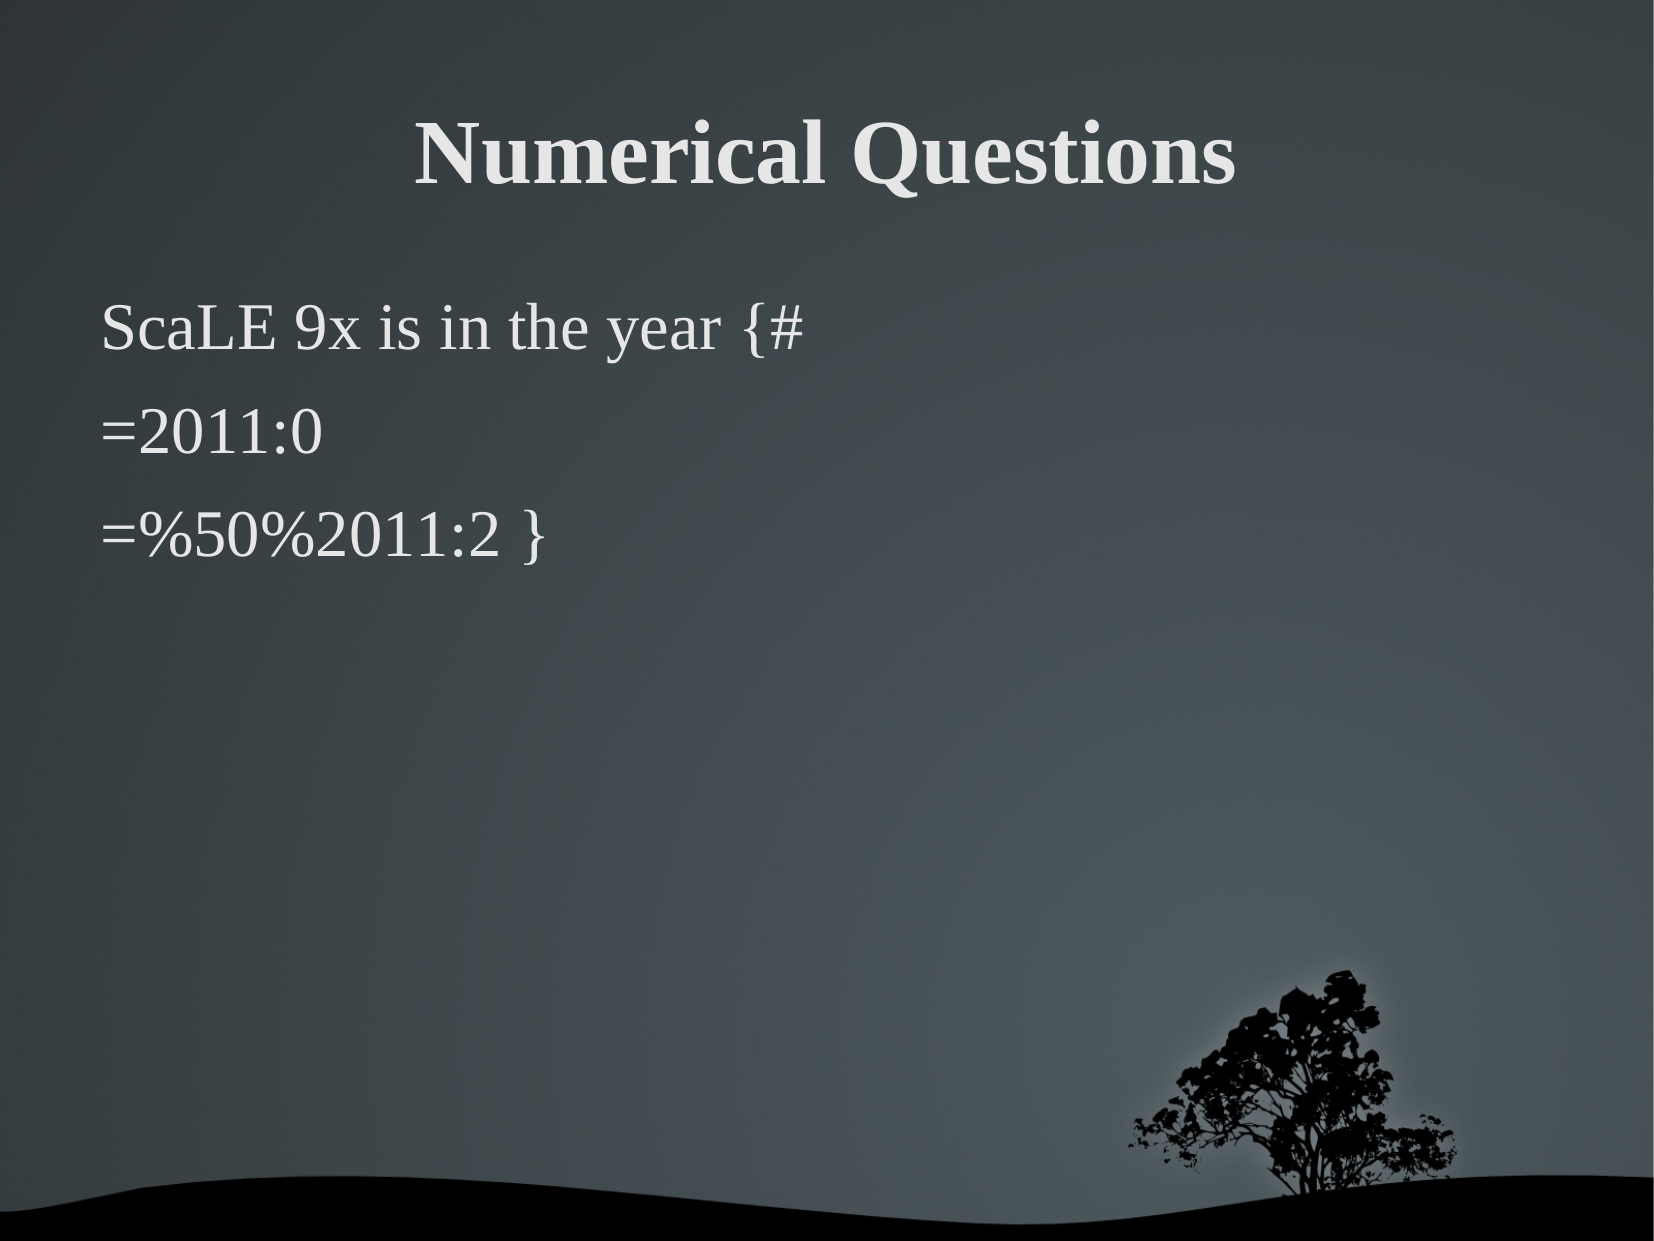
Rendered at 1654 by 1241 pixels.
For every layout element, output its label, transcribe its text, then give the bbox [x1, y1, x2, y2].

list ScaLE 9x is in the year {# =2011:0 =%50%2011:2 } [82, 290, 1571, 1094]
title Numerical Questions [82, 56, 1571, 250]
picture [0, 0, 1654, 1241]
